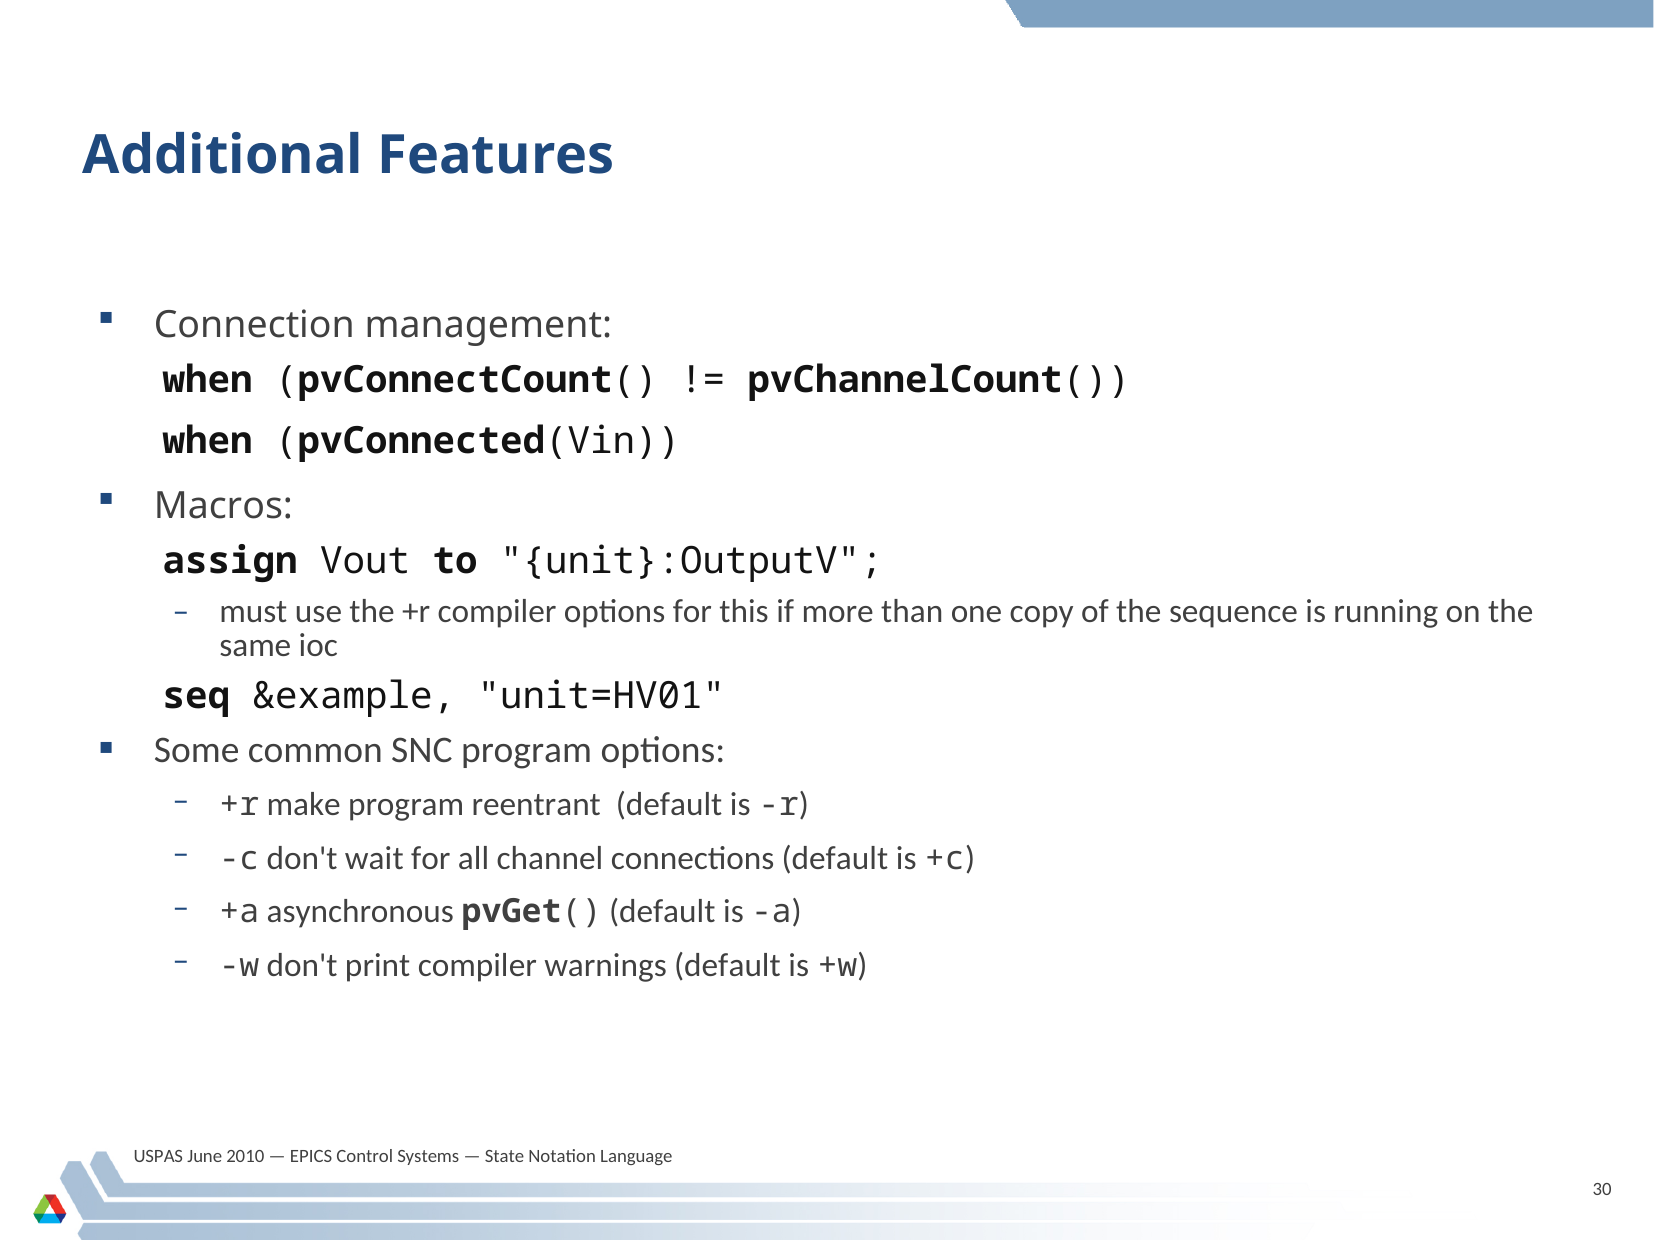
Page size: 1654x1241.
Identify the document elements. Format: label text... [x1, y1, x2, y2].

picture [0, 1143, 1654, 1240]
picture [0, 0, 1654, 29]
list Connection management: when (pvConnectCount() != pvChannelCount()) when (pvConnected(Vin)) Macros: assign Vout to "{unit}:OutputV"; must use the +r compiler options for this if more than one copy of the sequence is running on the same ioc seq &example, "unit=HV01" Some common SNC program options: +r make program reentrant (default is -r) -c don't wait for all channel connections (default is +c) +a asynchronous pvGet() (default is -a) -w don't print compiler warnings (default is +w) [82, 289, 1571, 1124]
title Additional Features [82, 49, 1571, 257]
